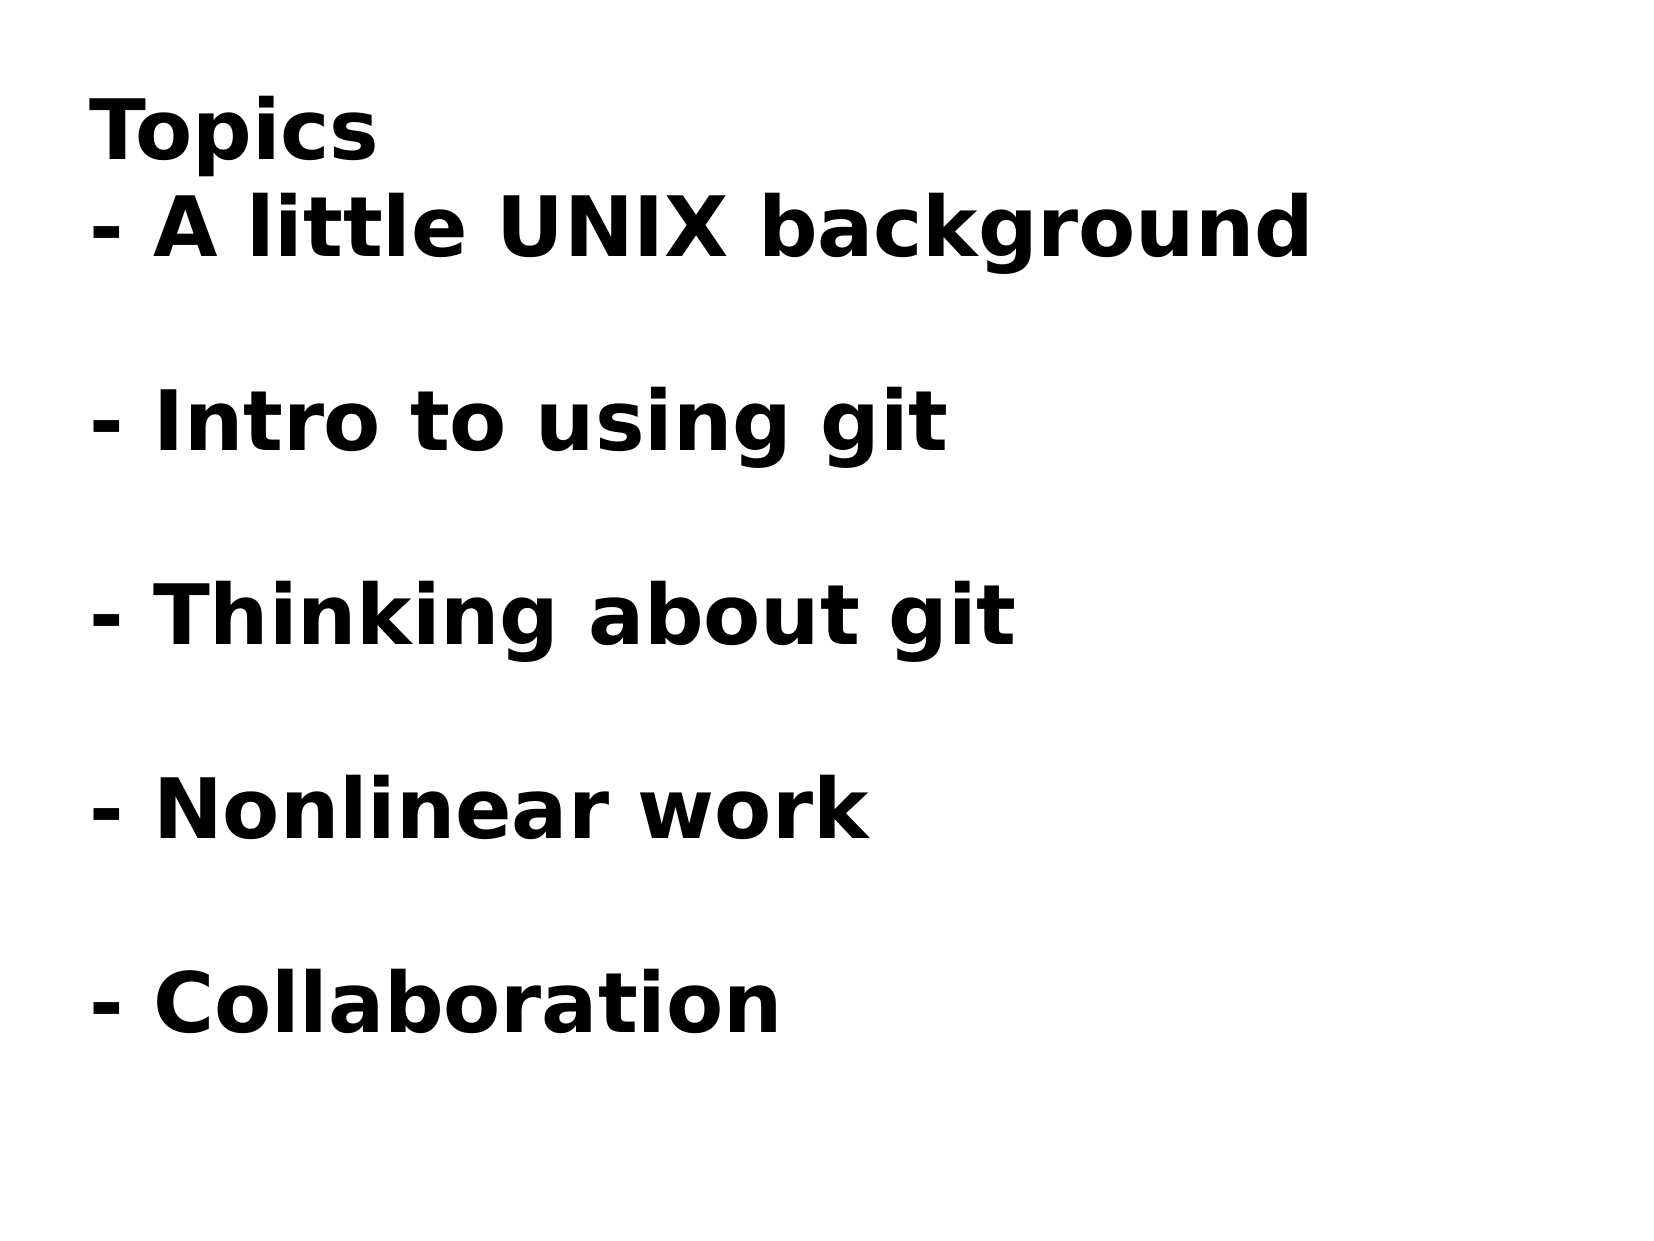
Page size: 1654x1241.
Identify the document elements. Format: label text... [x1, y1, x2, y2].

text_box Topics - A little UNIX background - Intro to using git - Thinking about git - Nonlinear work - Collaboration [75, 75, 1576, 1163]
